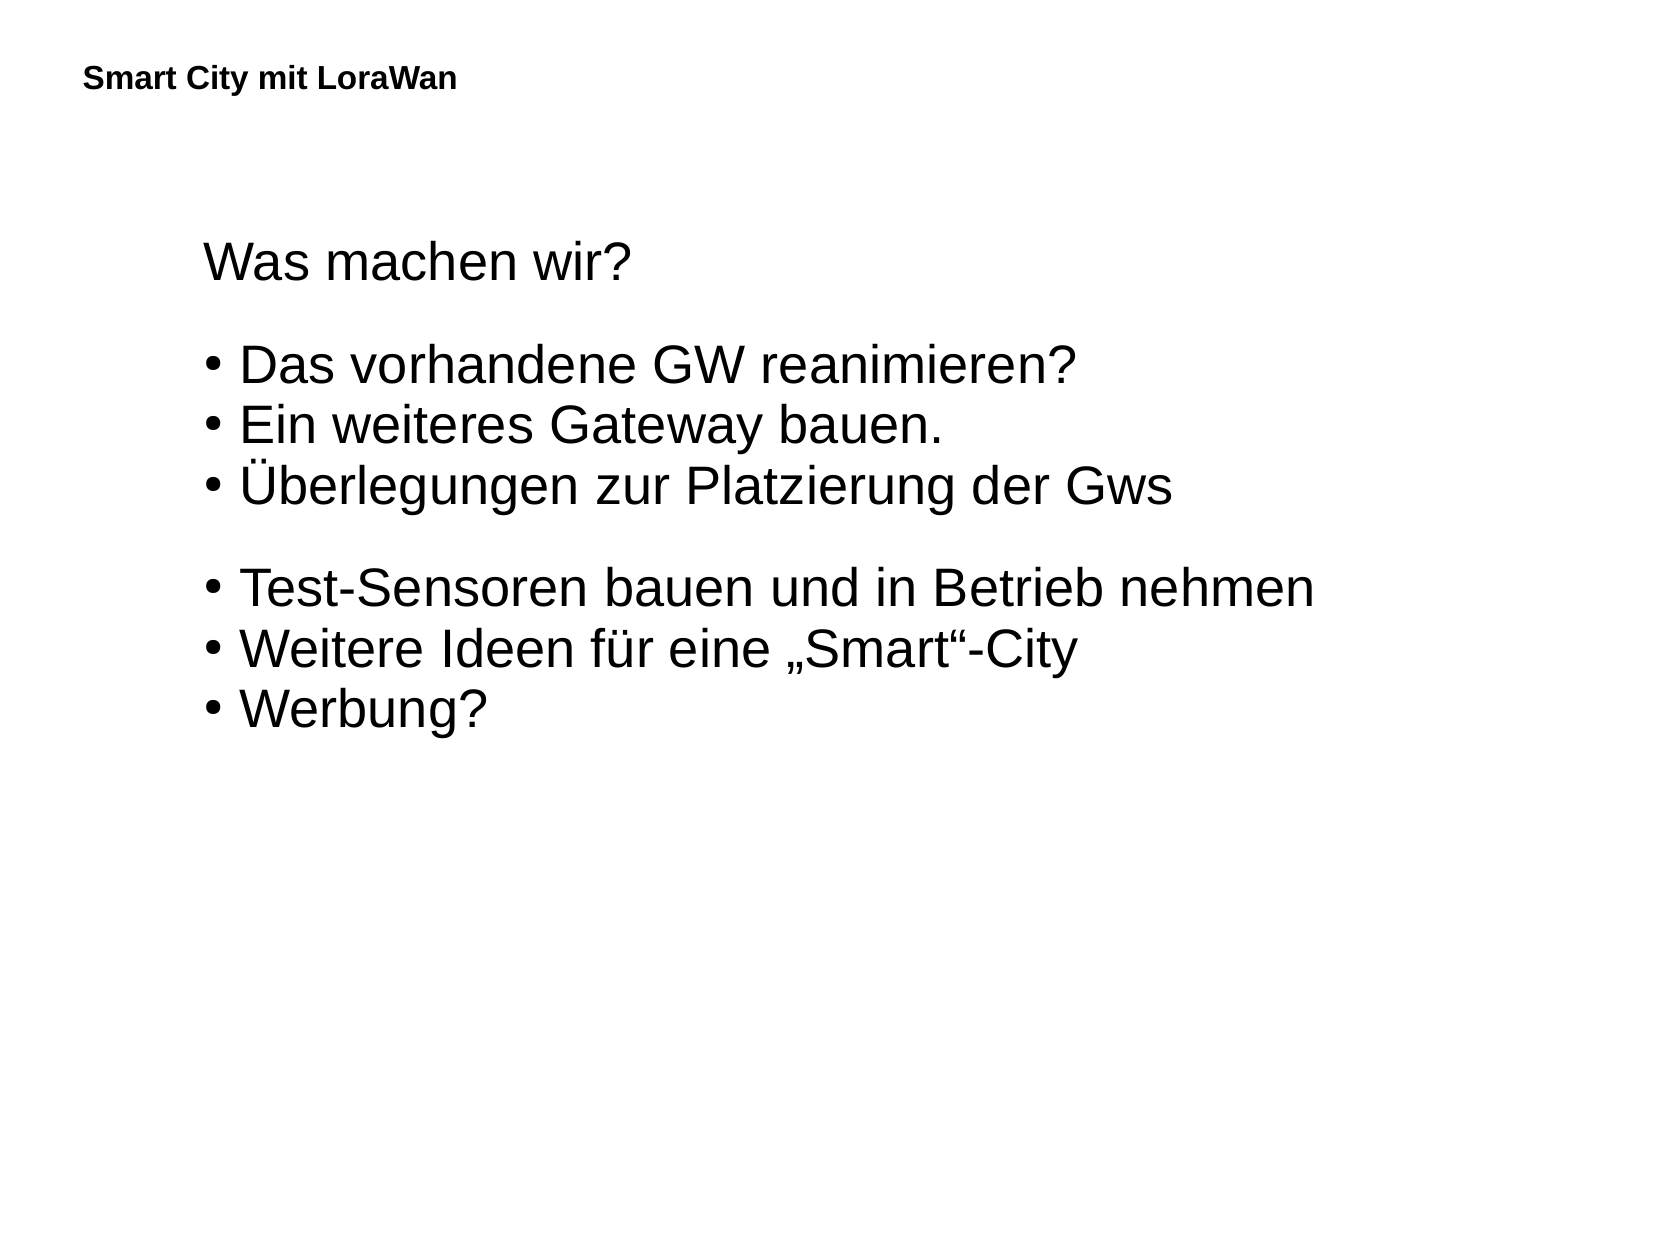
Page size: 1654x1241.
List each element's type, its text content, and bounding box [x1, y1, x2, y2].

title Smart City mit LoraWan [82, 49, 1571, 107]
text_box Was machen wir? Das vorhandene GW reanimieren? Ein weiteres Gateway bauen. Überlegungen zur Platzierung der Gws Test-Sensoren bauen und in Betrieb nehmen Weitere Ideen für eine „Smart“-City Werbung? [188, 224, 1453, 747]
